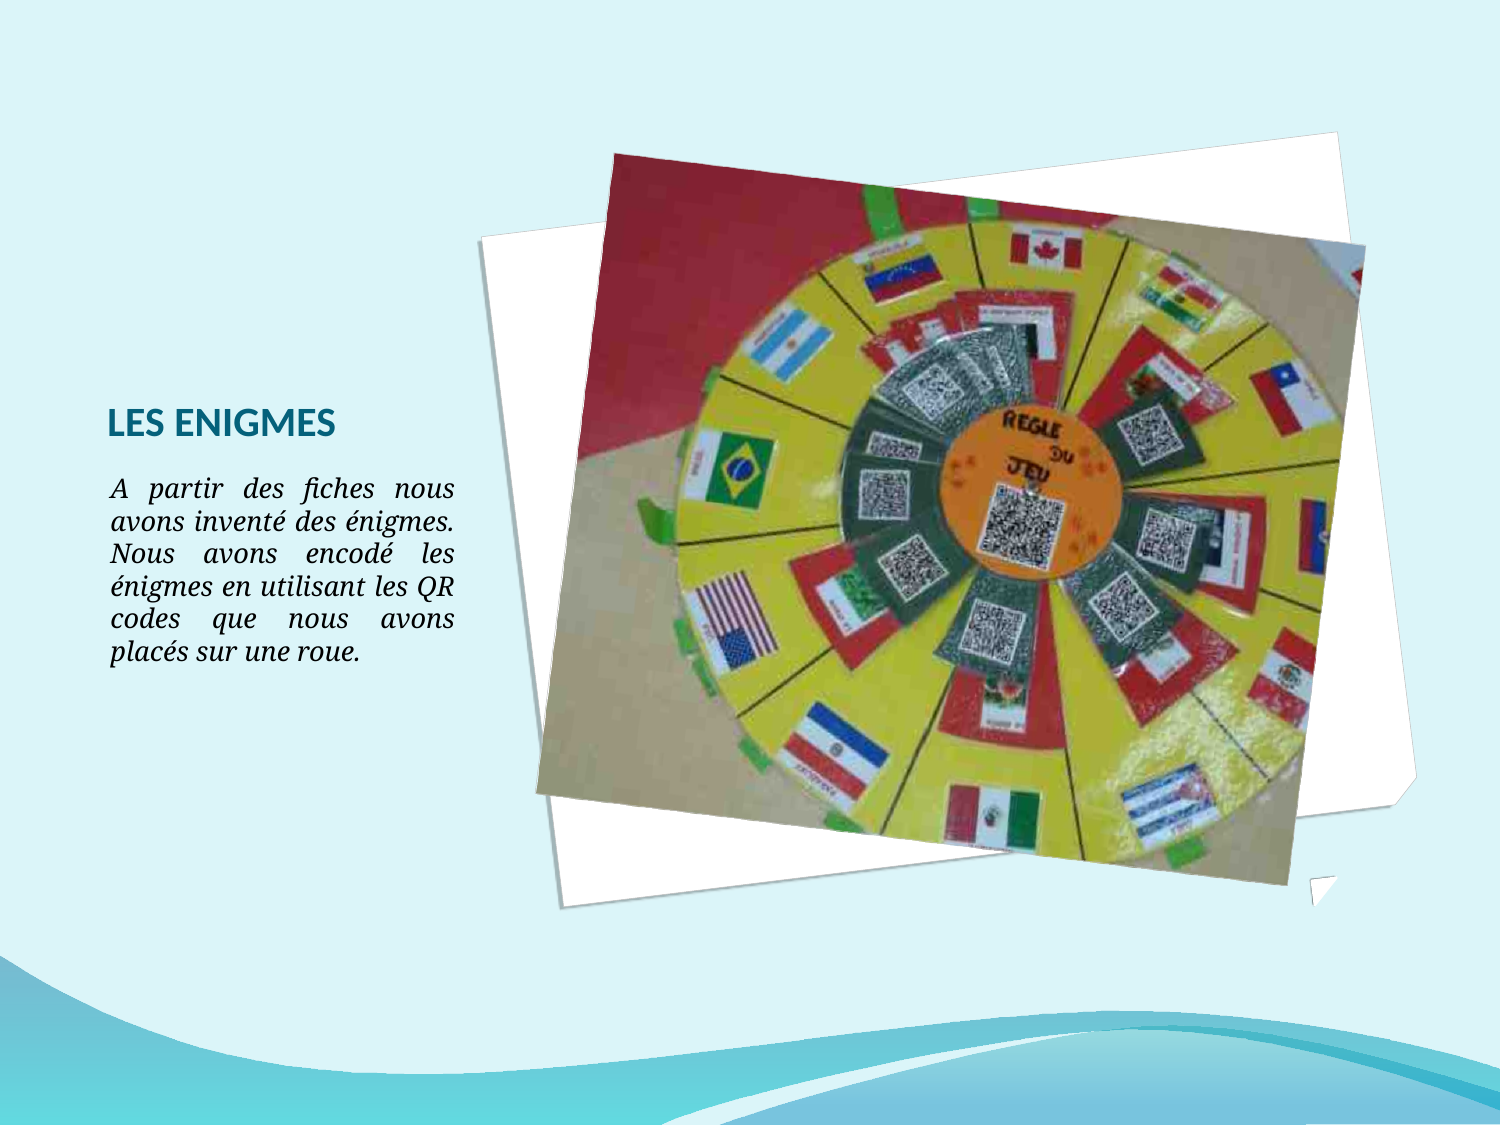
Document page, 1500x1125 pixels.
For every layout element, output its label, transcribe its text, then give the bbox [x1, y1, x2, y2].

title LES ENIGMES [99, 193, 463, 453]
picture [535, 153, 1366, 886]
list A partir des fiches nous avons inventé des énigmes. Nous avons encodé les énigmes en utilisant les QR codes que nous avons placés sur une roue. [99, 464, 463, 822]
